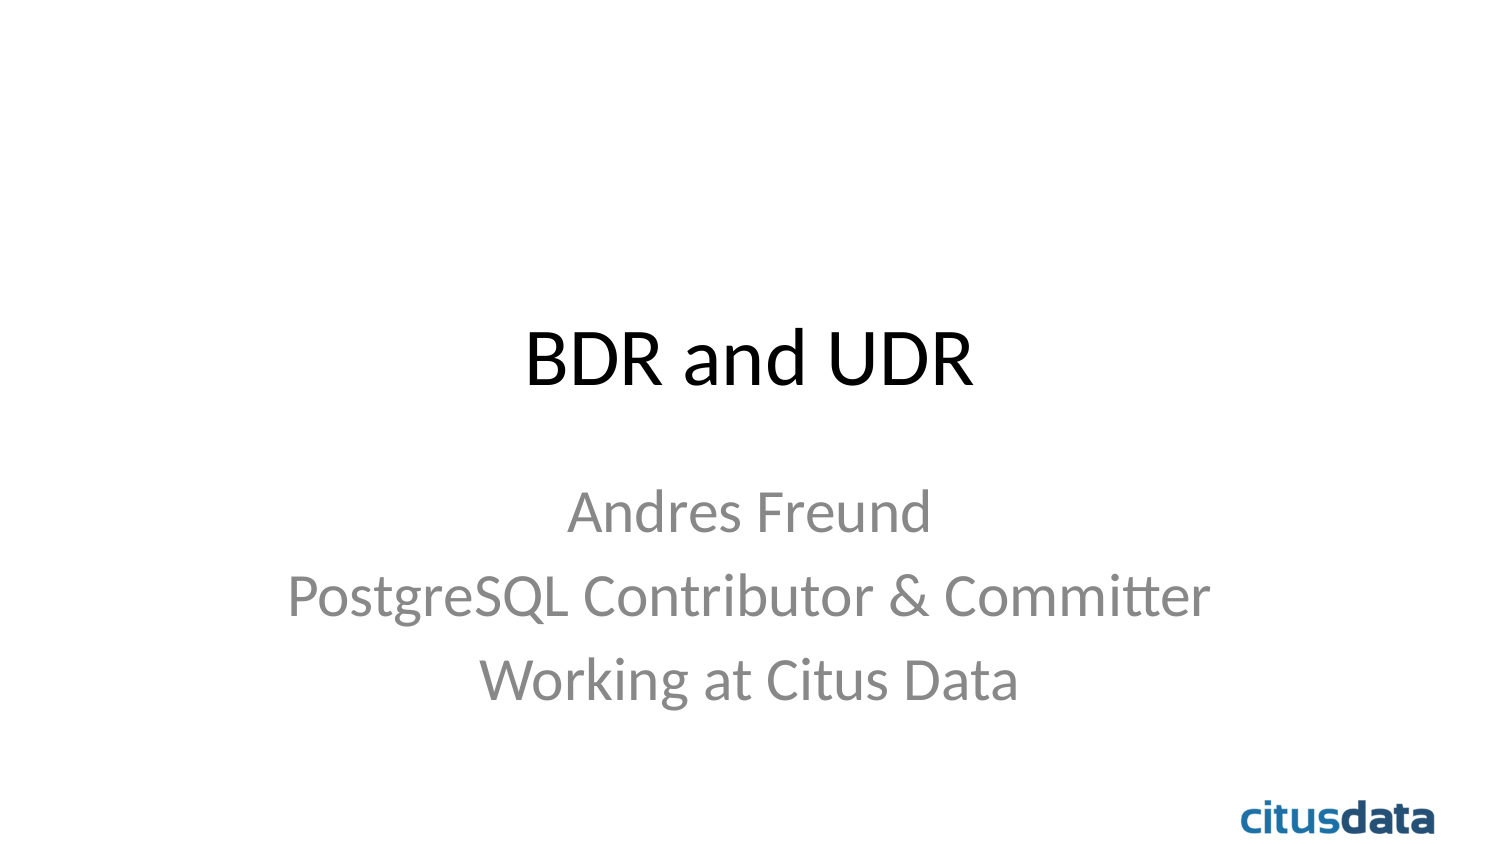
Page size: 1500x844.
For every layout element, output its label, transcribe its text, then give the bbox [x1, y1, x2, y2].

subtitle Andres Freund PostgreSQL Contributor & Committer Working at Citus Data [225, 478, 1275, 694]
picture [1237, 795, 1439, 837]
title BDR and UDR [112, 262, 1388, 443]
